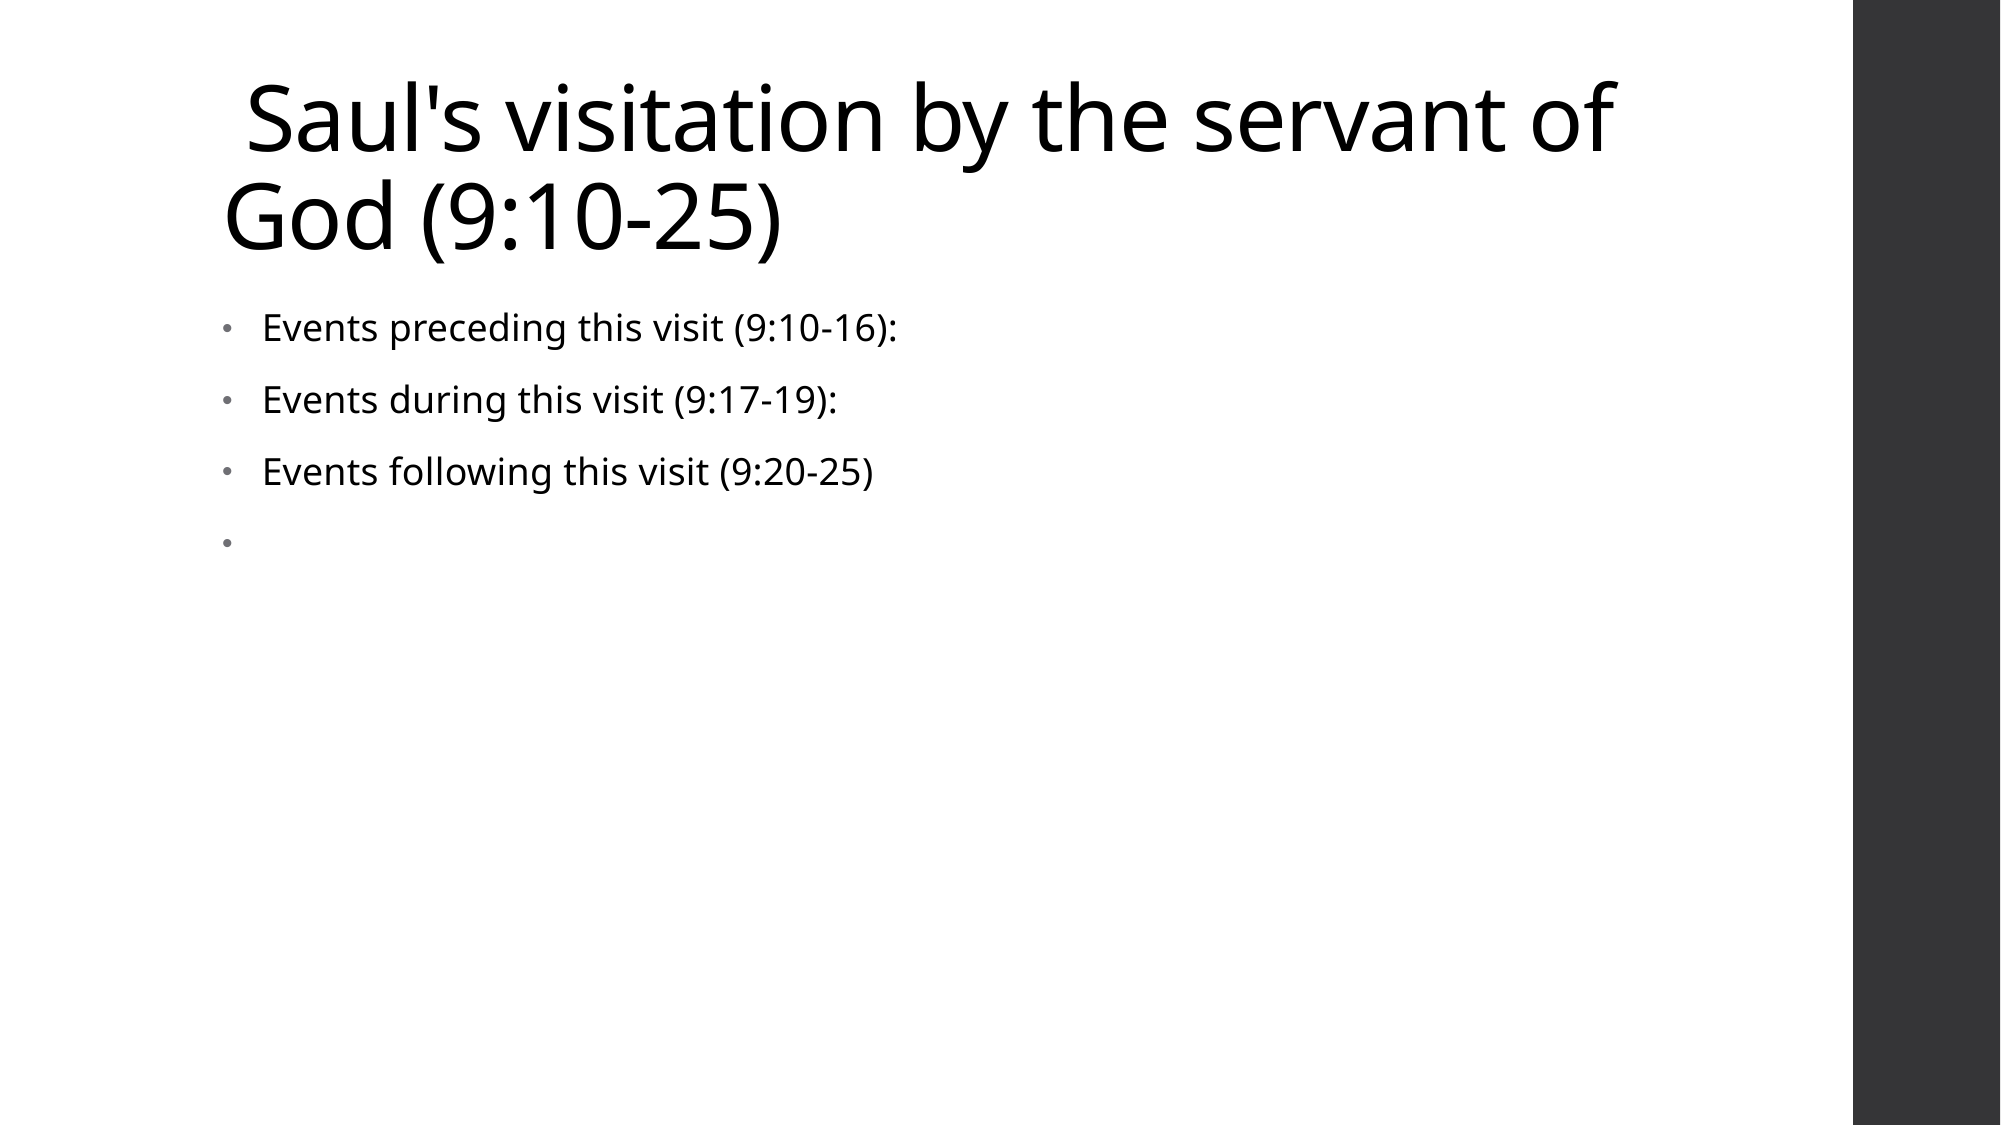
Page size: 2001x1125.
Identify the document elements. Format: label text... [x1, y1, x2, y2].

list Events preceding this visit (9:10-16): Events during this visit (9:17-19): Events following this visit (9:20-25) [206, 299, 1617, 1014]
title Saul's visitation by the servant of God (9:10-25) [206, 60, 1797, 278]
